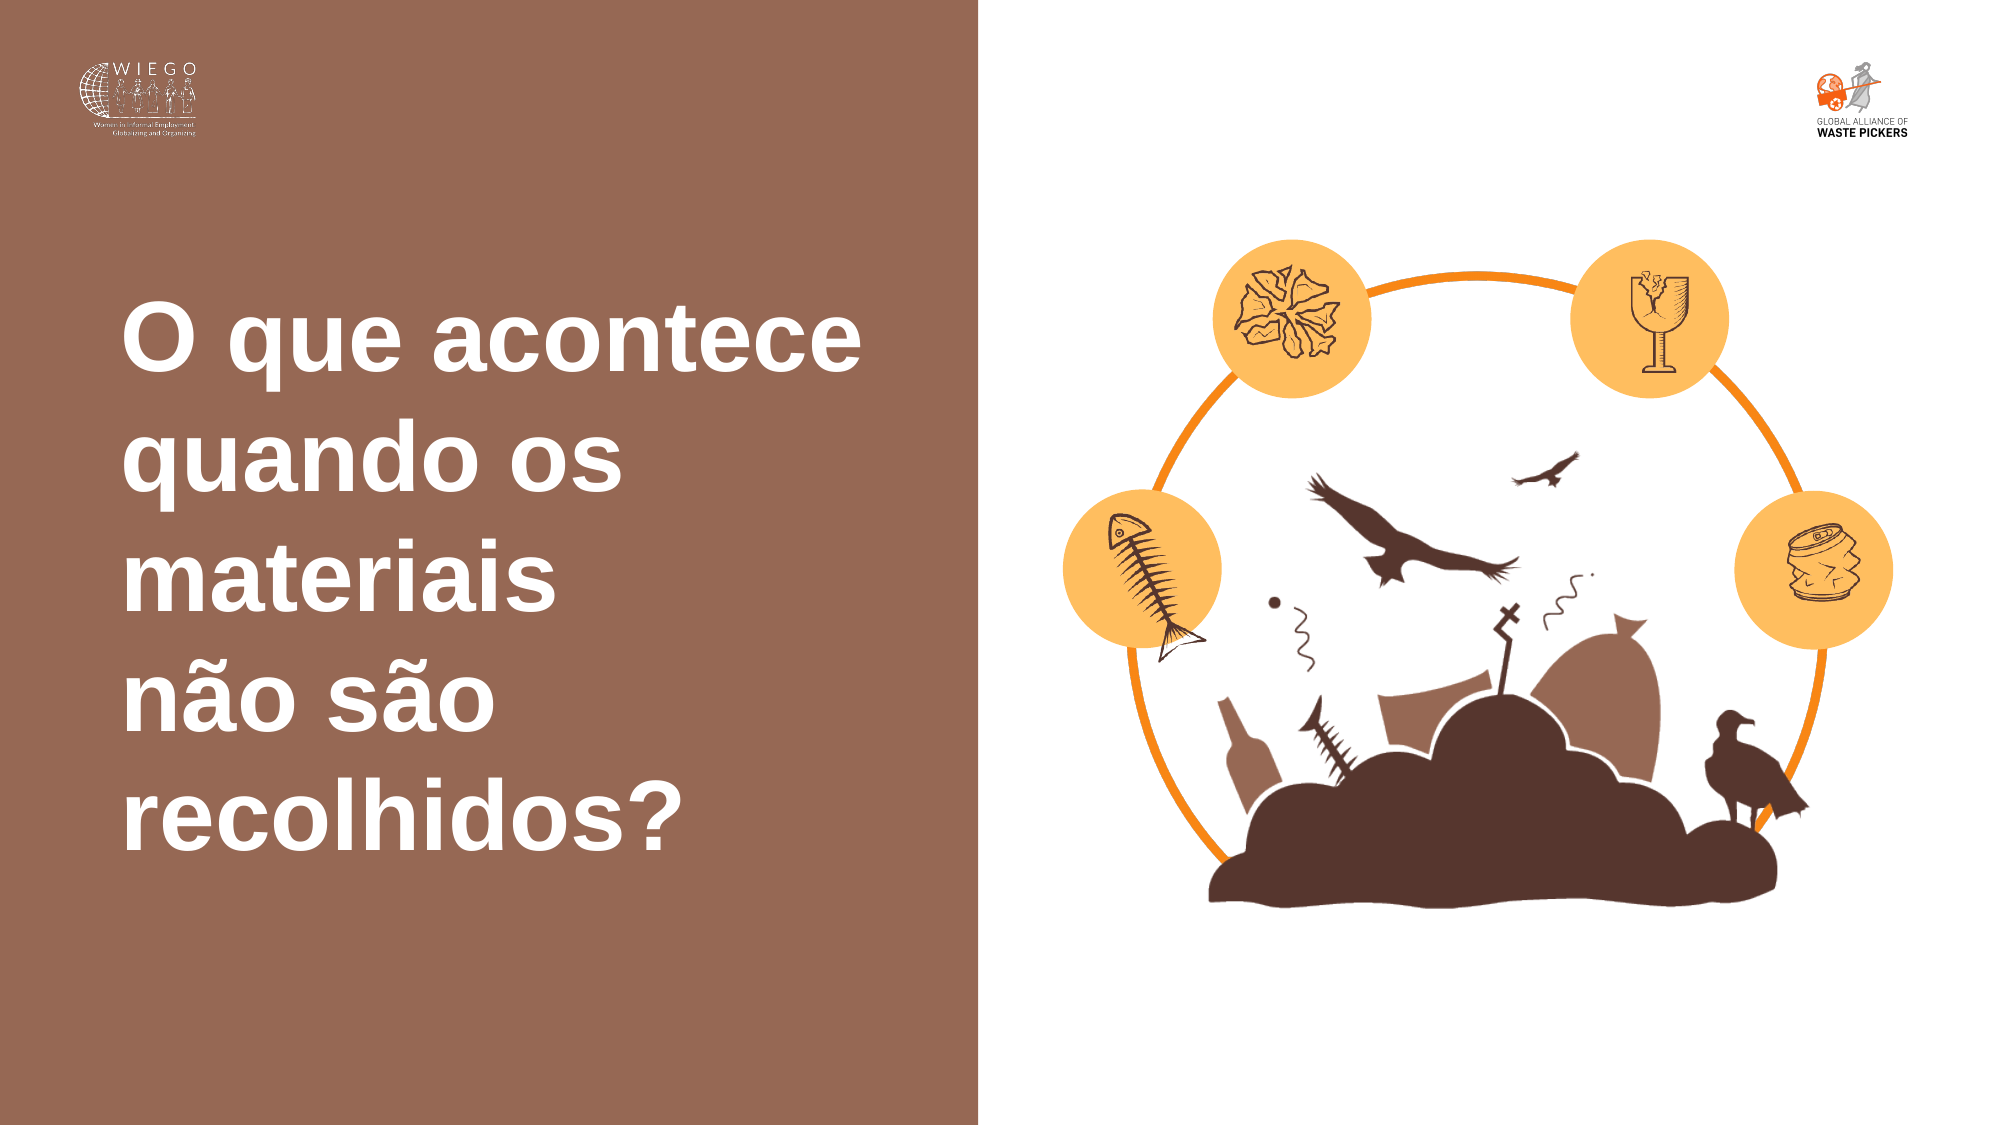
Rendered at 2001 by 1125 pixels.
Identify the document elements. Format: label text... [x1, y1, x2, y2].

picture [79, 62, 196, 137]
picture [1004, 209, 2000, 989]
text_box O que acontece quando os materiais não são recolhidos? [105, 256, 917, 886]
picture [1817, 62, 1908, 137]
